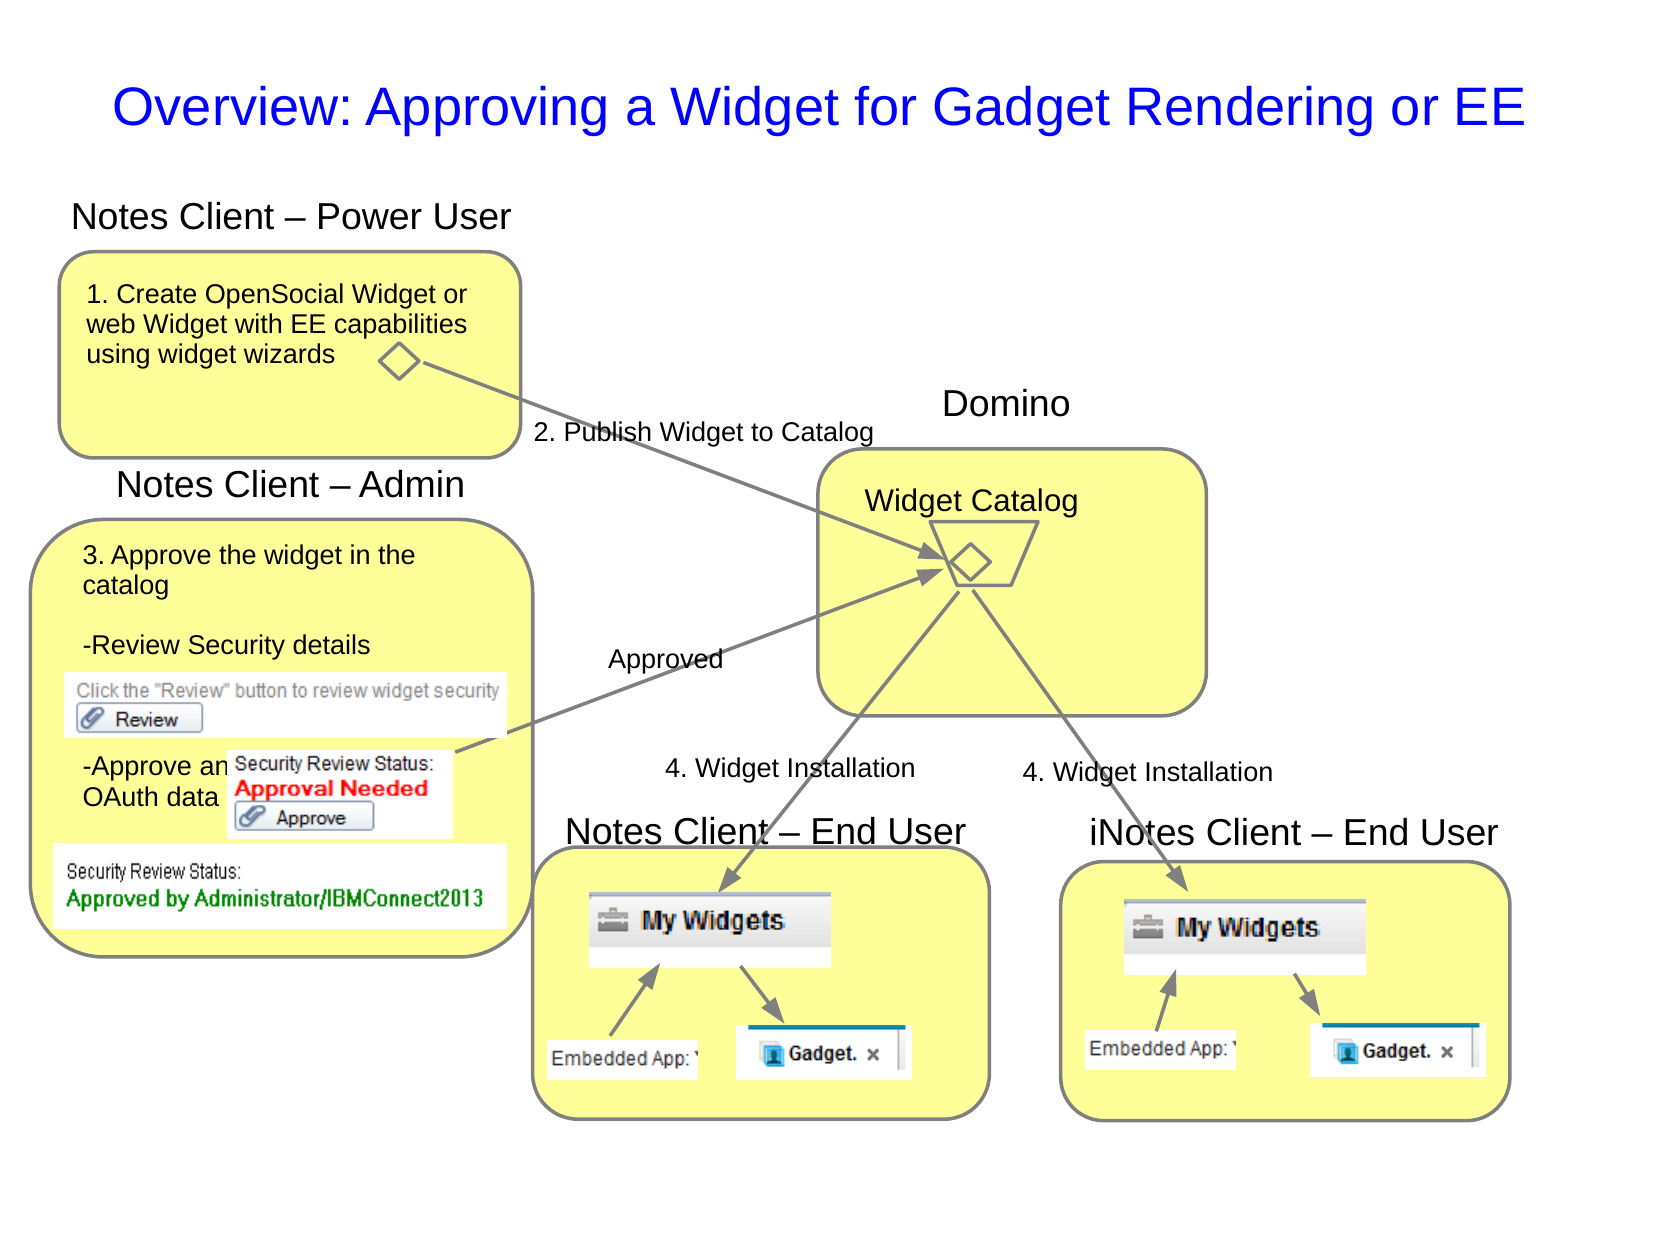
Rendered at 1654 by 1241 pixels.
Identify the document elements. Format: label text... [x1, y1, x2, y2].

picture [1310, 1023, 1486, 1077]
text_box Notes Client – End User [550, 803, 786, 861]
text_box [1060, 861, 1510, 1121]
text_box [59, 251, 521, 458]
text_box Approved [593, 636, 773, 682]
text_box iNotes Client – End User [1074, 804, 1163, 861]
picture [547, 1040, 698, 1080]
text_box [504, 534, 533, 730]
picture [1124, 899, 1366, 975]
text_box 3. Approve the widget in the catalog -Review Security details -Approve and Enter Proxy and OAuth data [67, 532, 504, 672]
text_box 3. Approve the widget in the catalog -Review Security details -Approve and Enter Proxy and OAuth data [67, 738, 504, 818]
text_box [817, 448, 1207, 716]
picture [589, 892, 831, 968]
text_box Notes Client – Power User [56, 188, 562, 245]
text_box iNotes Client – End User [1129, 804, 1515, 861]
text_box Widget Catalog [849, 476, 1122, 526]
picture [53, 843, 507, 929]
picture [64, 672, 507, 738]
picture [227, 750, 453, 839]
picture [1085, 1030, 1236, 1070]
text_box [30, 519, 990, 1120]
text_box Domino [927, 374, 1245, 432]
text_box 1. Create OpenSocial Widget or web Widget with EE capabilities using widget wizards [71, 271, 507, 377]
picture [736, 1025, 912, 1080]
text_box 4. Widget Installation [1008, 749, 1296, 795]
text_box Notes Client – Admin [100, 455, 607, 513]
title Overview: Approving a Widget for Gadget Rendering or EE [112, 37, 1576, 180]
text_box 2. Publish Widget to Catalog [518, 409, 944, 455]
text_box Notes Client – End User [747, 803, 1014, 861]
text_box 4. Widget Installation [650, 745, 935, 791]
